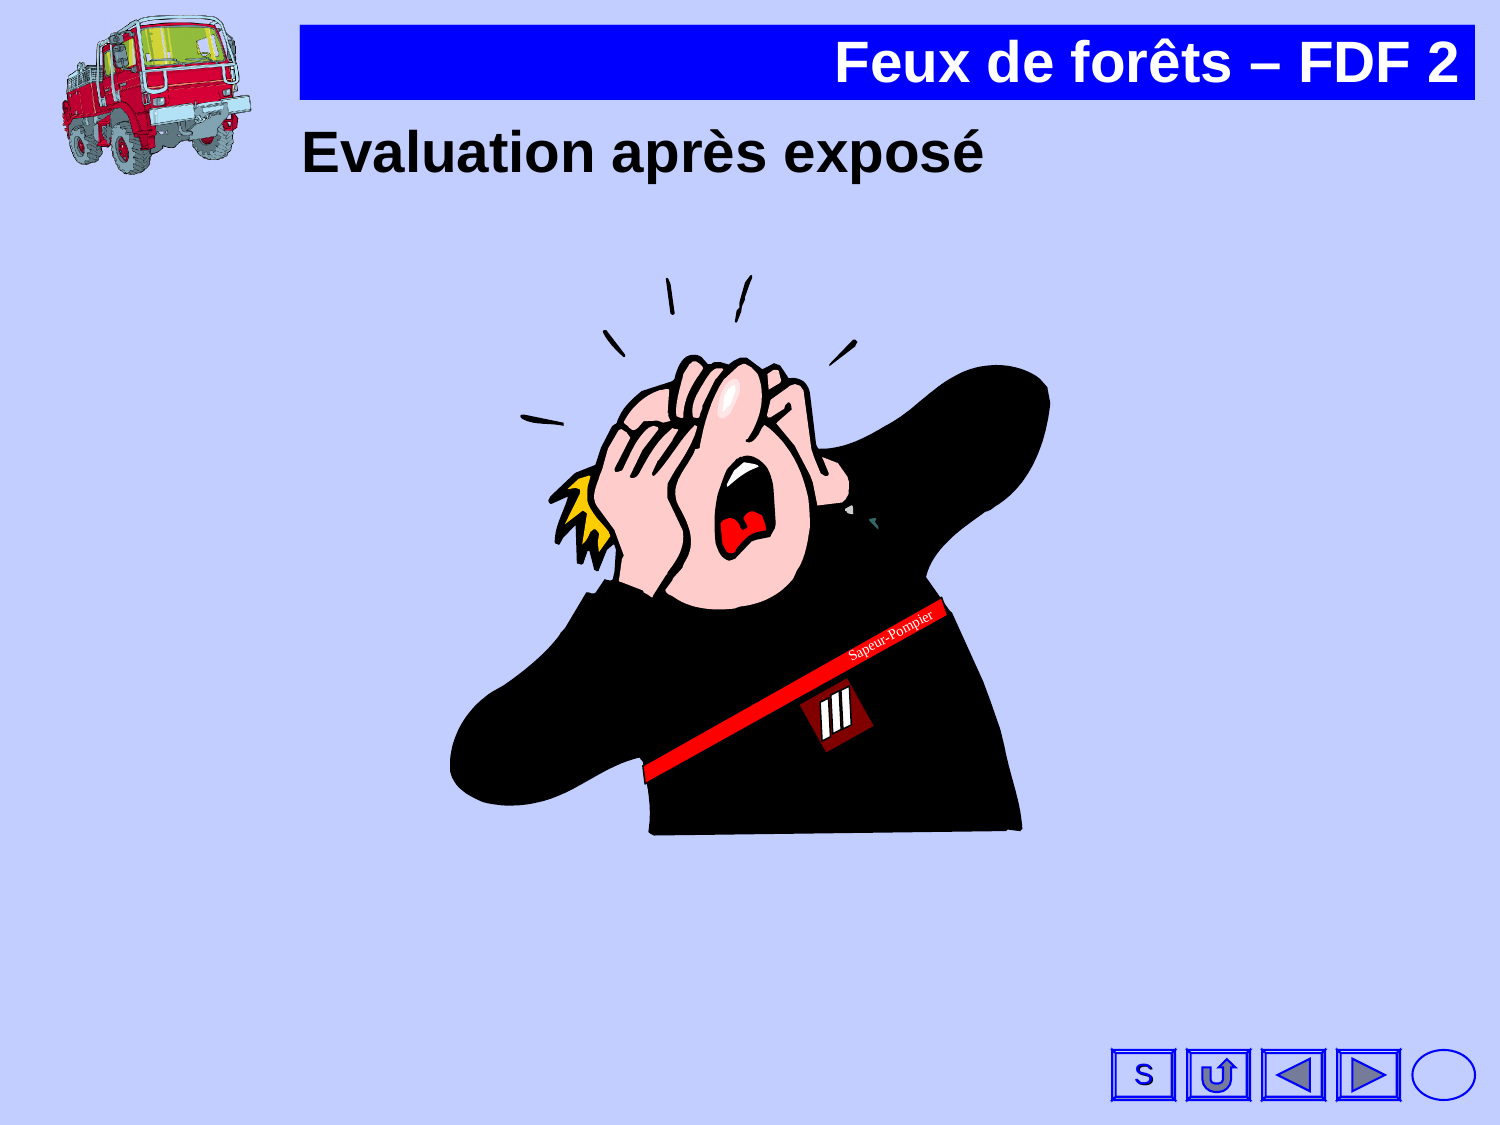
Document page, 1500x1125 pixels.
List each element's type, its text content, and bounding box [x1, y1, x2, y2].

text_box [734, 275, 753, 323]
text_box [602, 330, 626, 357]
text_box Feux de forêts – FDF 2 [299, 24, 1475, 100]
text_box [829, 339, 858, 367]
text_box [1412, 1049, 1476, 1101]
text_box [665, 277, 675, 315]
text_box [450, 354, 1051, 836]
text_box [520, 414, 564, 426]
text_box Evaluation après exposé [286, 112, 1001, 193]
text_box Sapeur-Pompier [829, 592, 953, 679]
